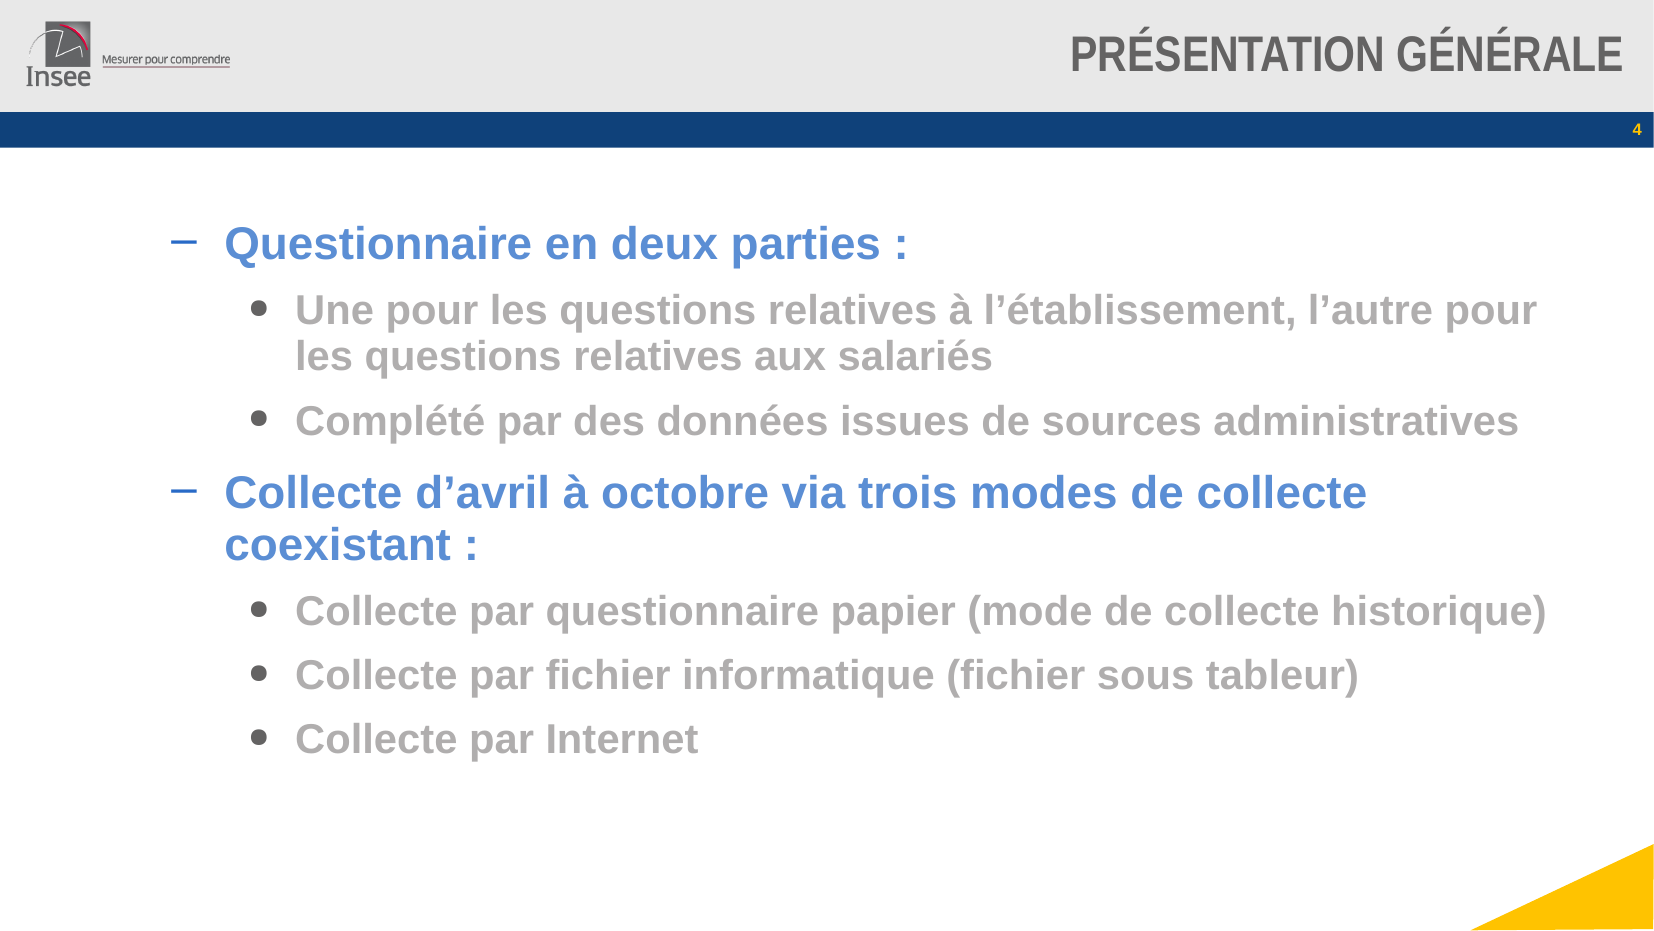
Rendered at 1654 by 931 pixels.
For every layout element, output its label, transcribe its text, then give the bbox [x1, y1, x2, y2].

title Présentation générale [265, 0, 1625, 107]
picture [23, 0, 230, 89]
list Questionnaire en deux parties : Une pour les questions relatives à l’établissement, l’autre pour les questions relatives aux salariés Complété par des données issues de sources administratives Collecte d’avril à octobre via trois modes de collecte coexistant : Collecte par questionnaire papier (mode de collecte historique) Collecte par fichier informatique (fichier sous tableur) Collecte par Internet [82, 217, 1571, 861]
